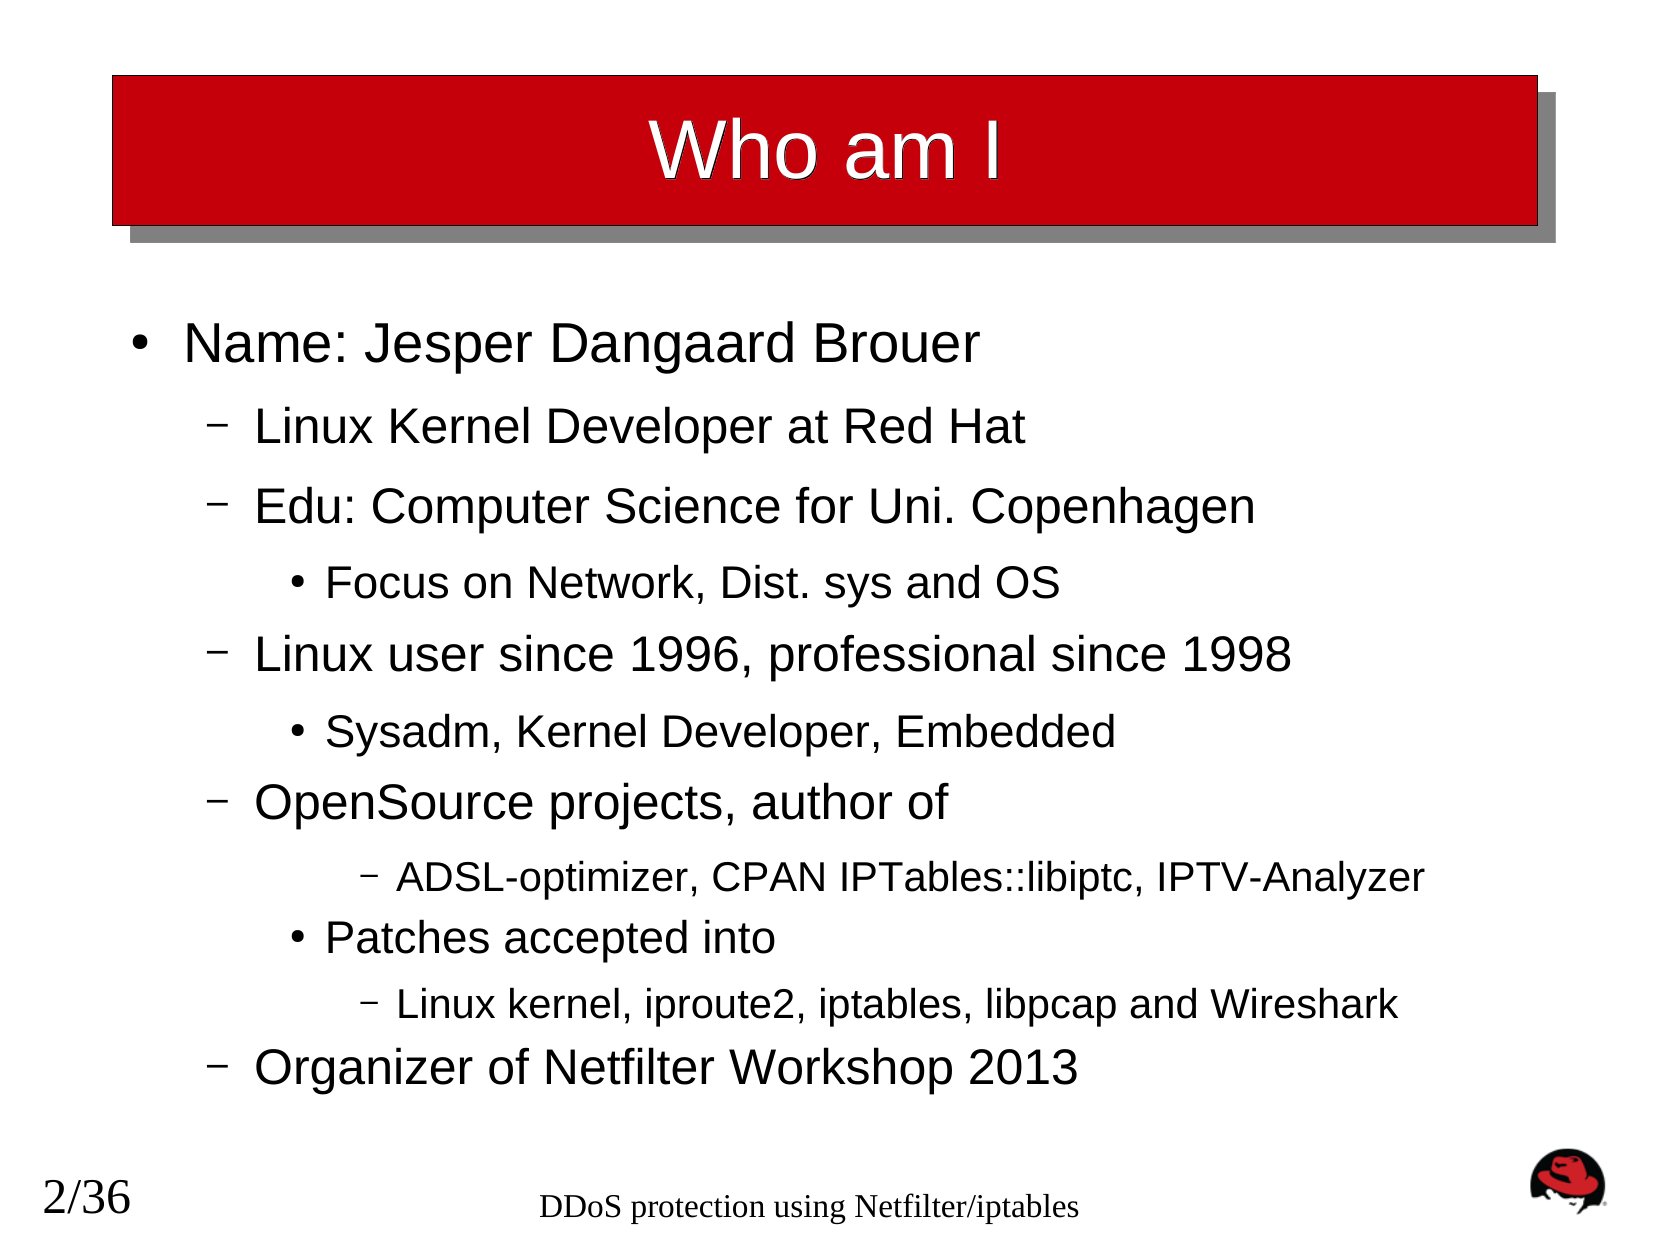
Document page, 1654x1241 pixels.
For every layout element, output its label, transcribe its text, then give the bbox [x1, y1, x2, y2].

picture [1529, 1146, 1613, 1224]
list Name: Jesper Dangaard Brouer Linux Kernel Developer at Red Hat Edu: Computer Science for Uni. Copenhagen Focus on Network, Dist. sys and OS Linux user since 1996, professional since 1998 Sysadm, Kernel Developer, Embedded OpenSource projects, author of ADSL-optimizer, CPAN IPTables::libiptc, IPTV-Analyzer Patches accepted into Linux kernel, iproute2, iptables, libpcap and Wireshark Organizer of Netfilter Workshop 2013 [112, 311, 1538, 1100]
title Who am I [116, 46, 1538, 254]
